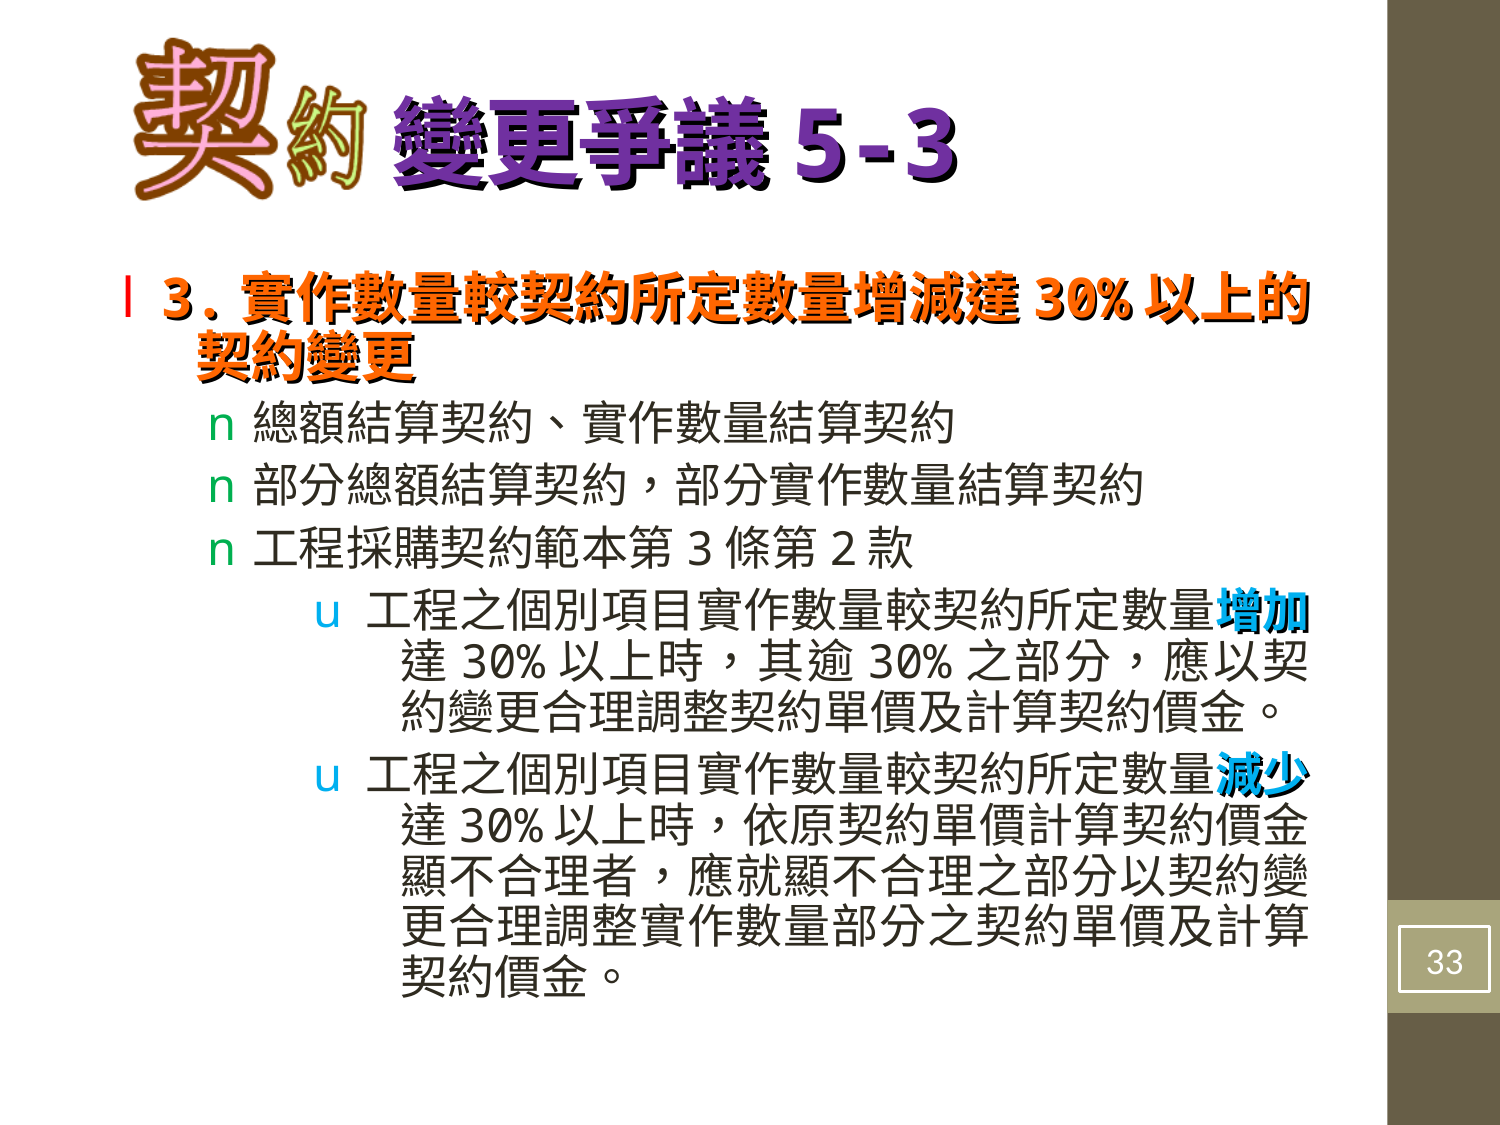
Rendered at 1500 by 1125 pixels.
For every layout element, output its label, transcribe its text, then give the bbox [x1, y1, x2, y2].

picture [112, 30, 380, 206]
title 變更爭議5-3 [75, 45, 1326, 233]
list 3.實作數量較契約所定數量增減達30%以上的契約變更 總額結算契約、實作數量結算契約 部分總額結算契約，部分實作數量結算契約 工程採購契約範本第3條第2款 工程之個別項目實作數量較契約所定數量增加達30%以上時，其逾30%之部分，應以契約變更合理調整契約單價及計算契約價金。 工程之個別項目實作數量較契約所定數量減少達30%以上時，依原契約單價計算契約價金顯不合理者，應就顯不合理之部分以契約變更合理調整實作數量部分之契約單價及計算契約價金。 [75, 262, 1326, 1051]
text_box 33 [1399, 926, 1490, 992]
